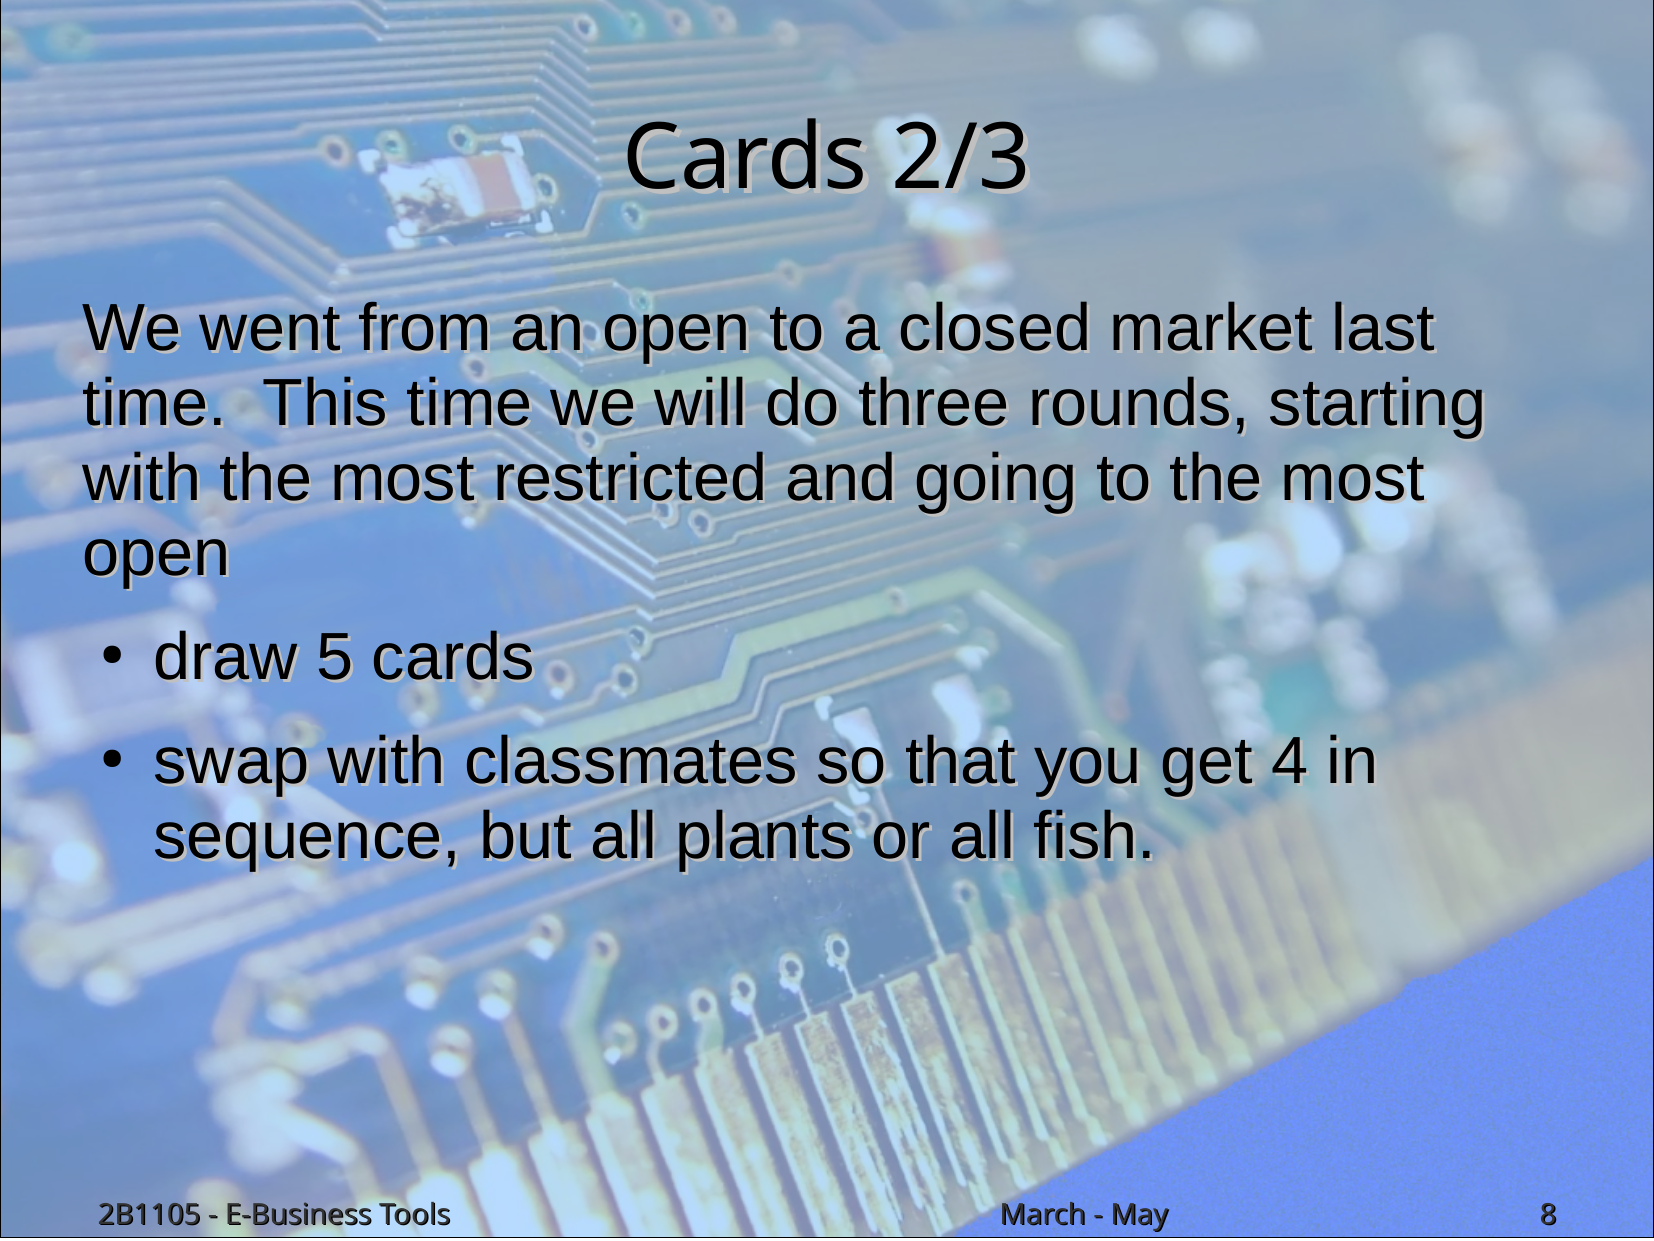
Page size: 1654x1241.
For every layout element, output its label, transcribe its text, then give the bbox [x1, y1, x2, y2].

list We went from an open to a closed market last time. This time we will do three rounds, starting with the most restricted and going to the most open draw 5 cards swap with classmates so that you get 4 in sequence, but all plants or all fish. [82, 290, 1571, 1094]
title Cards 2/3 [82, 56, 1571, 250]
